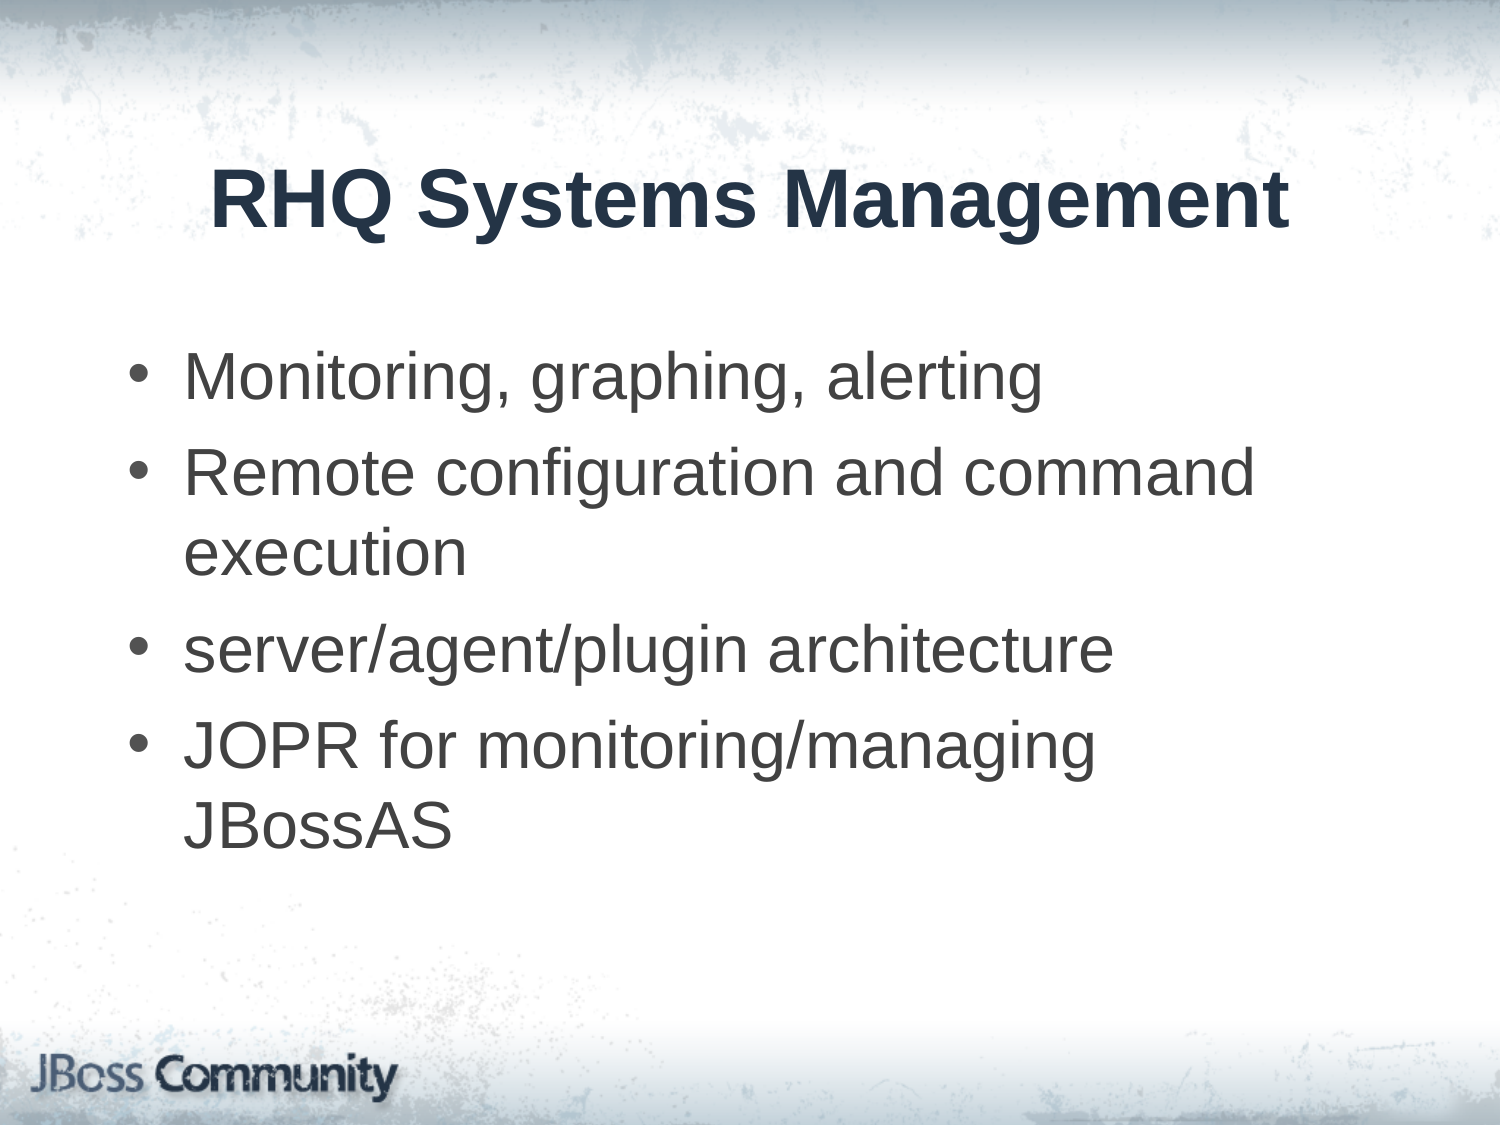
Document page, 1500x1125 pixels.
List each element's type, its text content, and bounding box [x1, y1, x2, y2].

picture [0, 0, 1500, 1125]
list Monitoring, graphing, alerting Remote configuration and command execution server/agent/plugin architecture JOPR for monitoring/managing JBossAS [112, 324, 1388, 1001]
title RHQ Systems Management [112, 75, 1388, 312]
